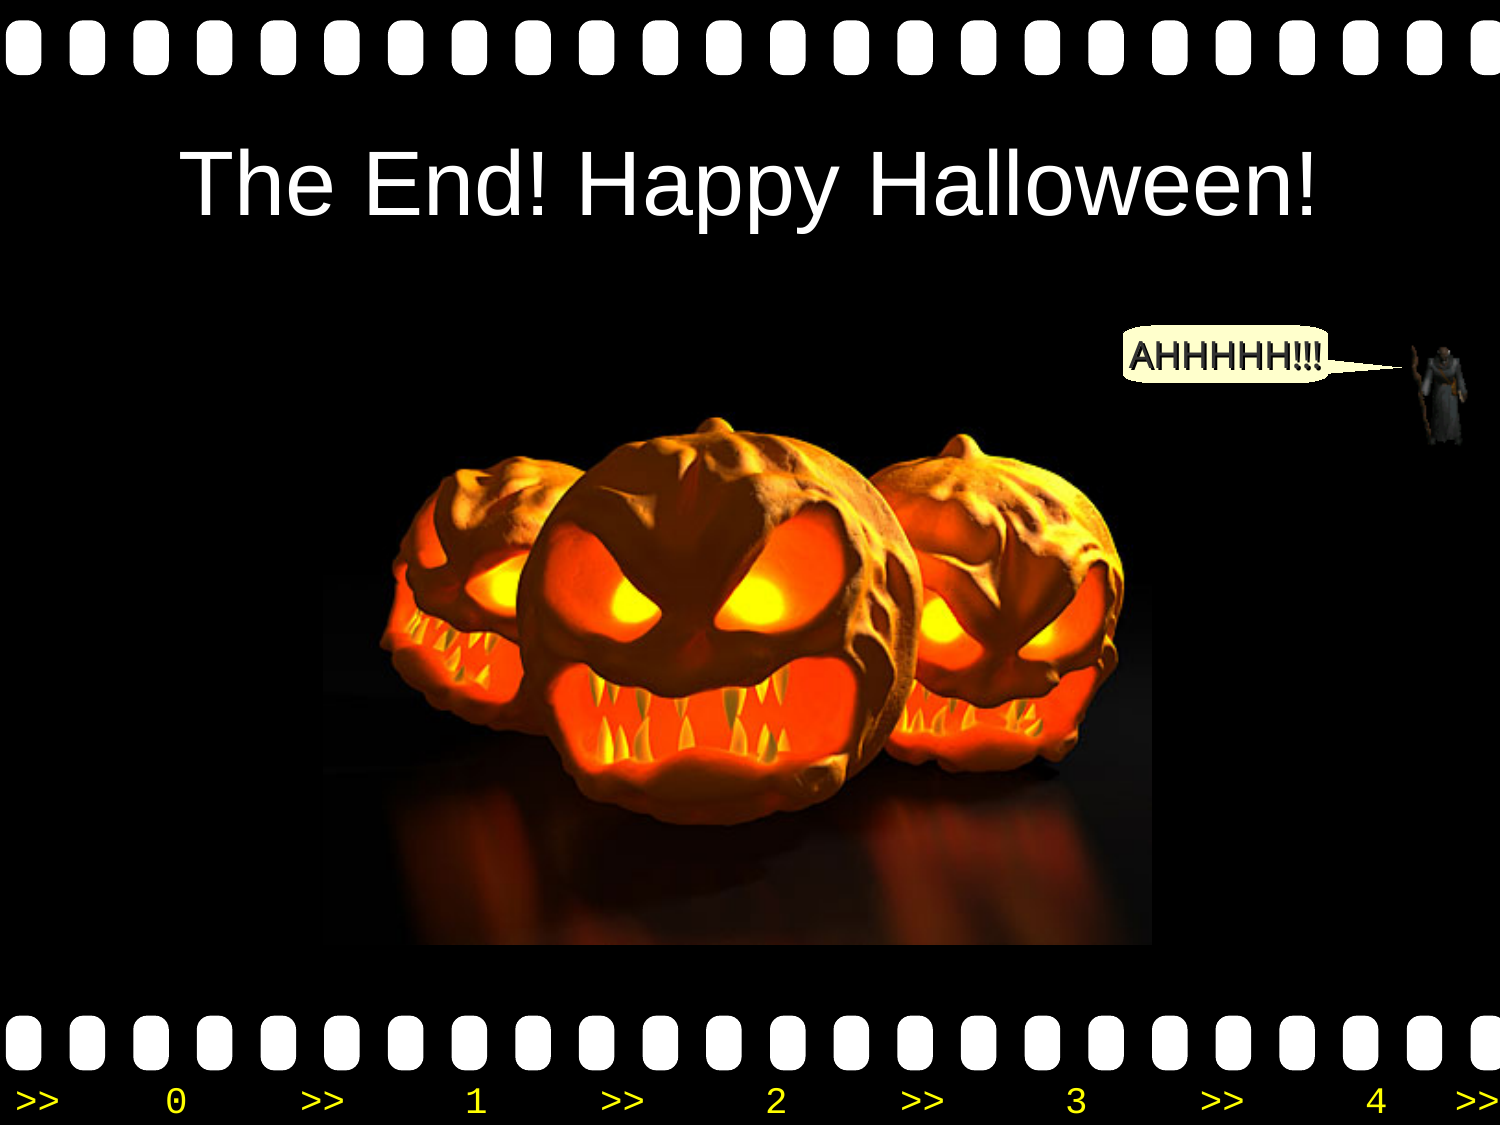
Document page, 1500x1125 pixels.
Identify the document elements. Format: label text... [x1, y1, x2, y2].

picture [1382, 316, 1500, 473]
title The End! Happy Halloween! [75, 97, 1426, 271]
text_box AHHHHH!!! [1122, 324, 1409, 384]
picture [323, 324, 1152, 945]
